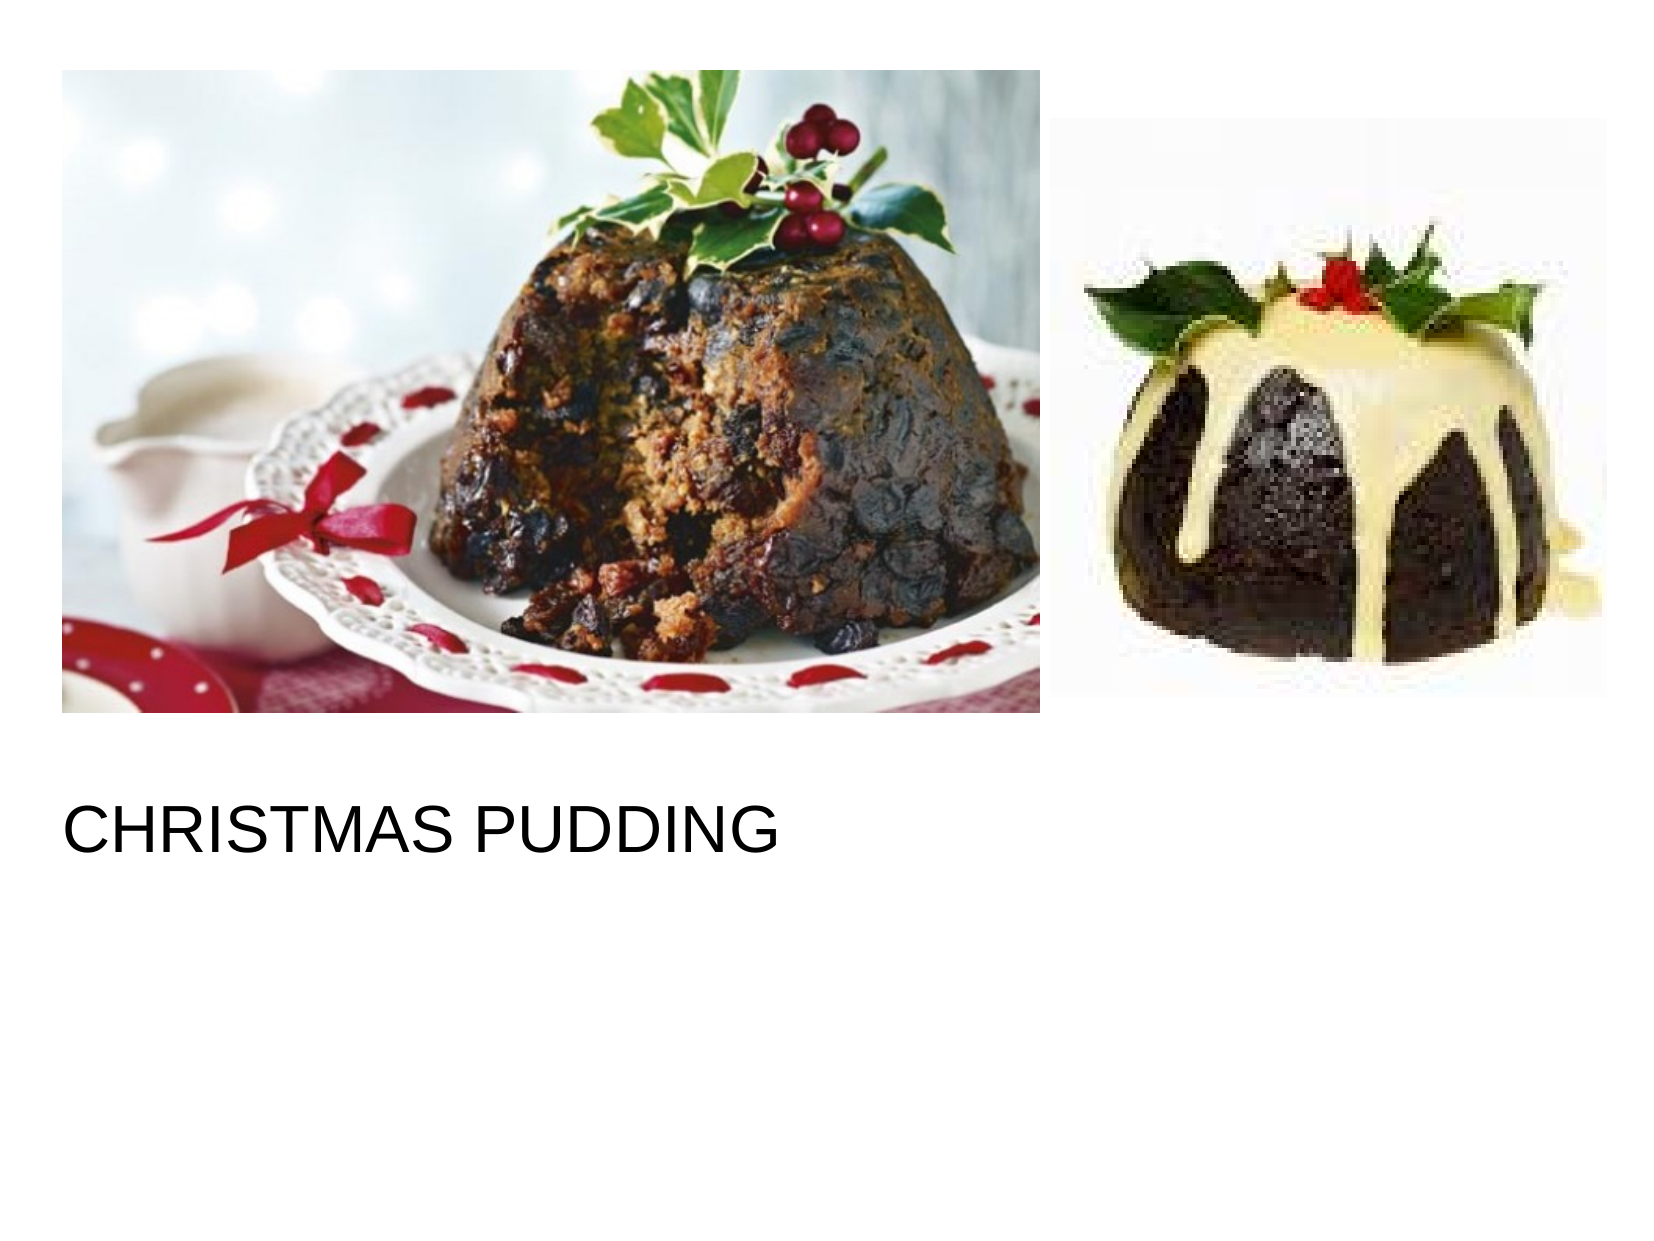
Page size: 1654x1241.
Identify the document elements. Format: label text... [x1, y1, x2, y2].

text_box CHRISTMAS PUDDING [47, 784, 886, 875]
picture [1050, 118, 1607, 698]
picture [62, 70, 1040, 713]
